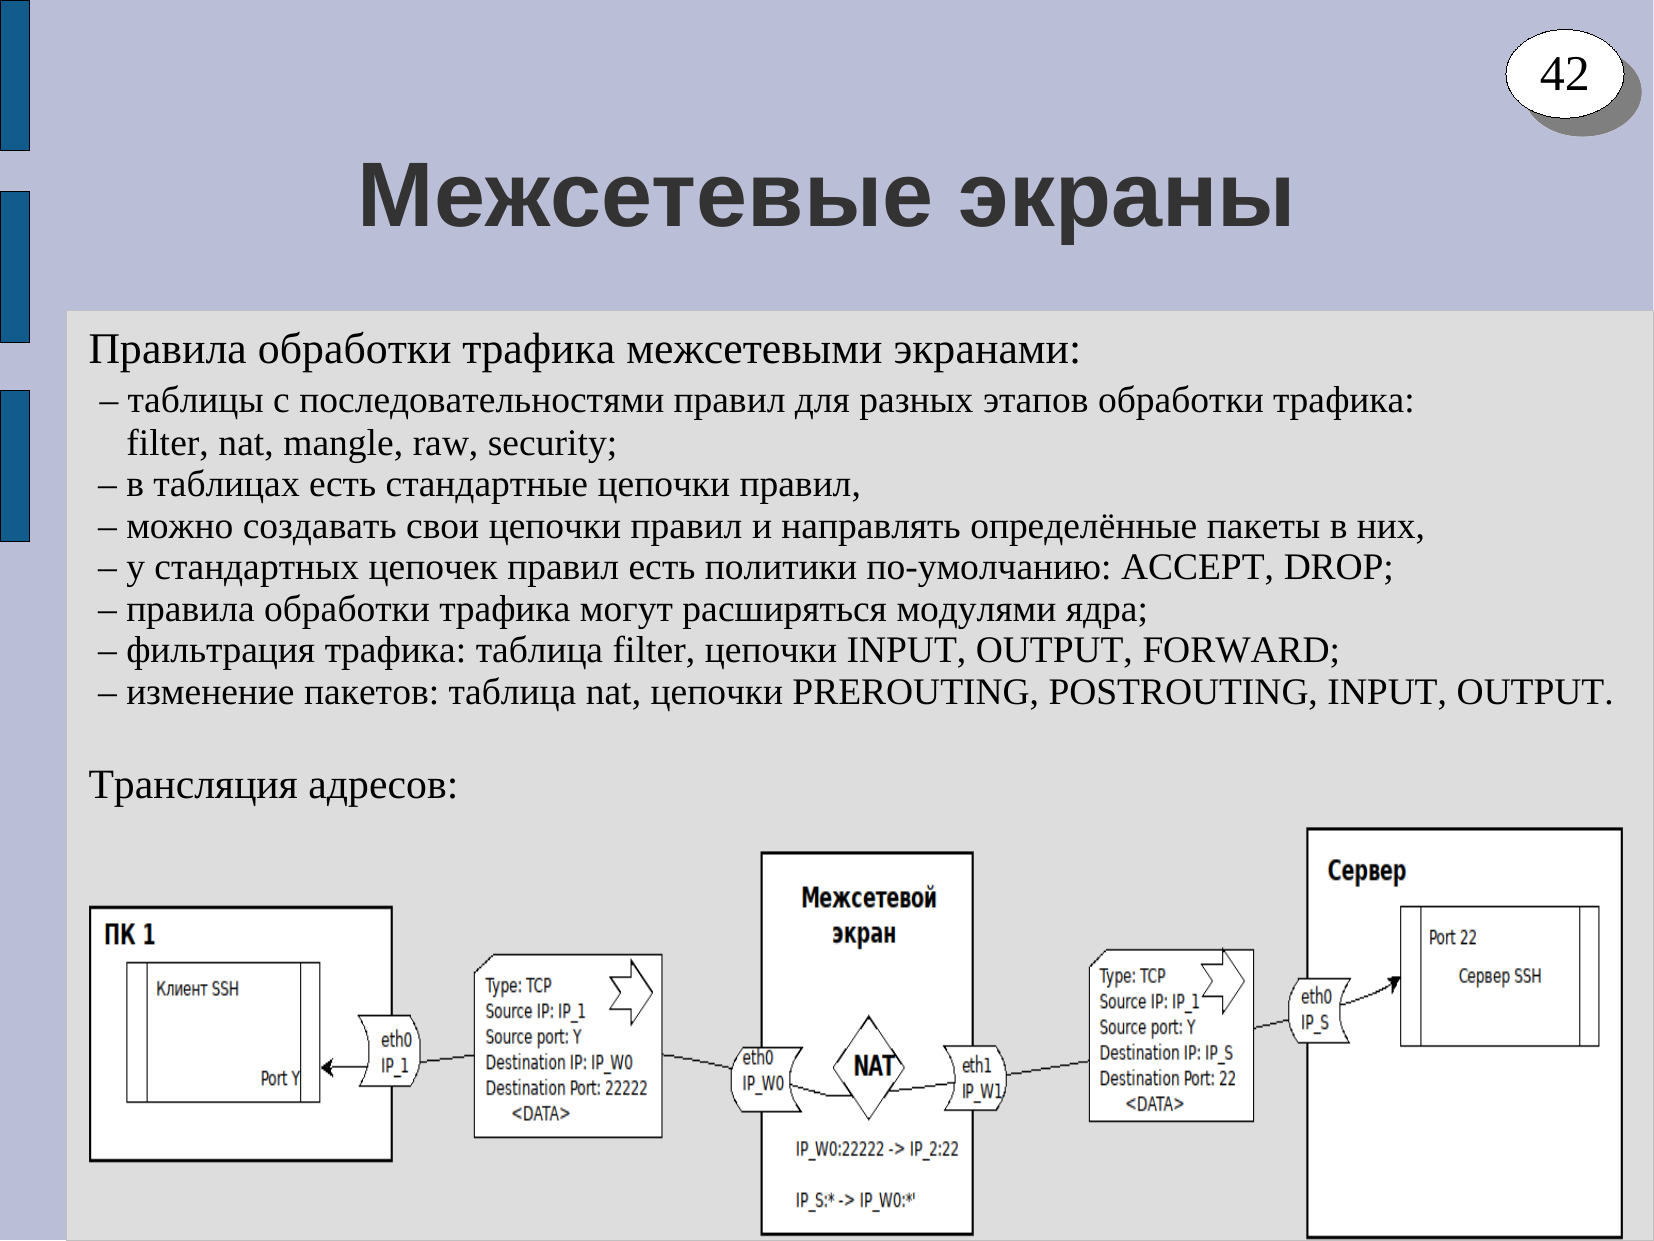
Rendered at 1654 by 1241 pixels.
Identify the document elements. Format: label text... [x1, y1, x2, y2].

text_box 42 [1505, 29, 1625, 119]
picture [88, 826, 1624, 1241]
title Межсетевые экраны [121, 91, 1534, 299]
text_box Правила обработки трафика межсетевыми экранами: – таблицы с последовательностями правил для разных этапов обработки трафика: filter, nat, mangle, raw, security; – в таблицах есть стандартные цепочки правил, – можно создавать свои цепочки правил и направлять определённые пакеты в них, – у стандартных цепочек правил есть политики по-умолчанию: ACCEPT, DROP; – правила обработки трафика могут расширяться модулями ядра; – фильтрация трафика: таблица filter, цепочки INPUT, OUTPUT, FORWARD; – изменение пакетов: таблица nat, цепочки PREROUTING, POSTROUTING, INPUT, OUTPUT. Трансляция адресов: [88, 324, 1616, 826]
